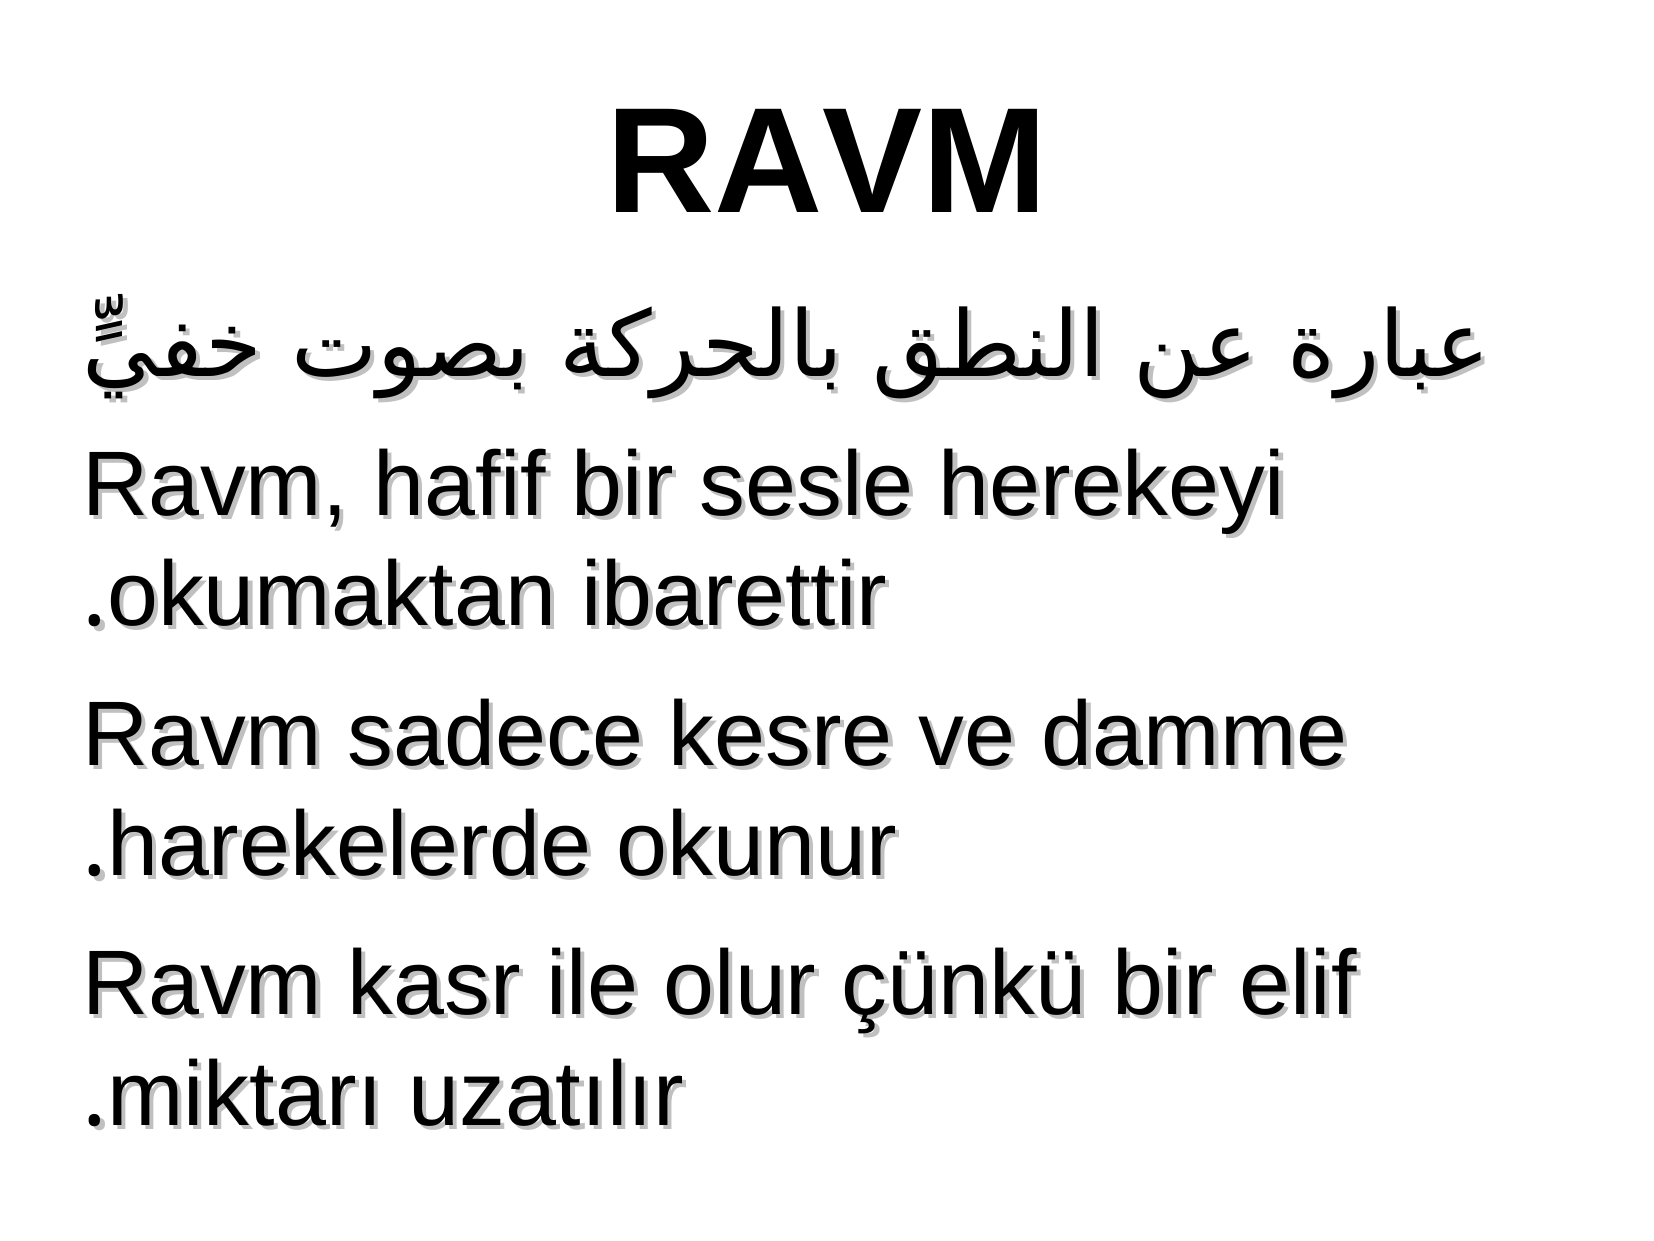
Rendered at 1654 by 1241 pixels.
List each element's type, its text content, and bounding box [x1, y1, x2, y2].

title RAVM [82, 49, 1571, 257]
list عبارة عن النطق بالحركة بصوت خفيٍّ Ravm, hafif bir sesle herekeyi okumaktan ibarettir. Ravm sadece kesre ve damme harekelerde okunur. Ravm kasr ile olur çünkü bir elif miktarı uzatılır. [82, 284, 1571, 1241]
